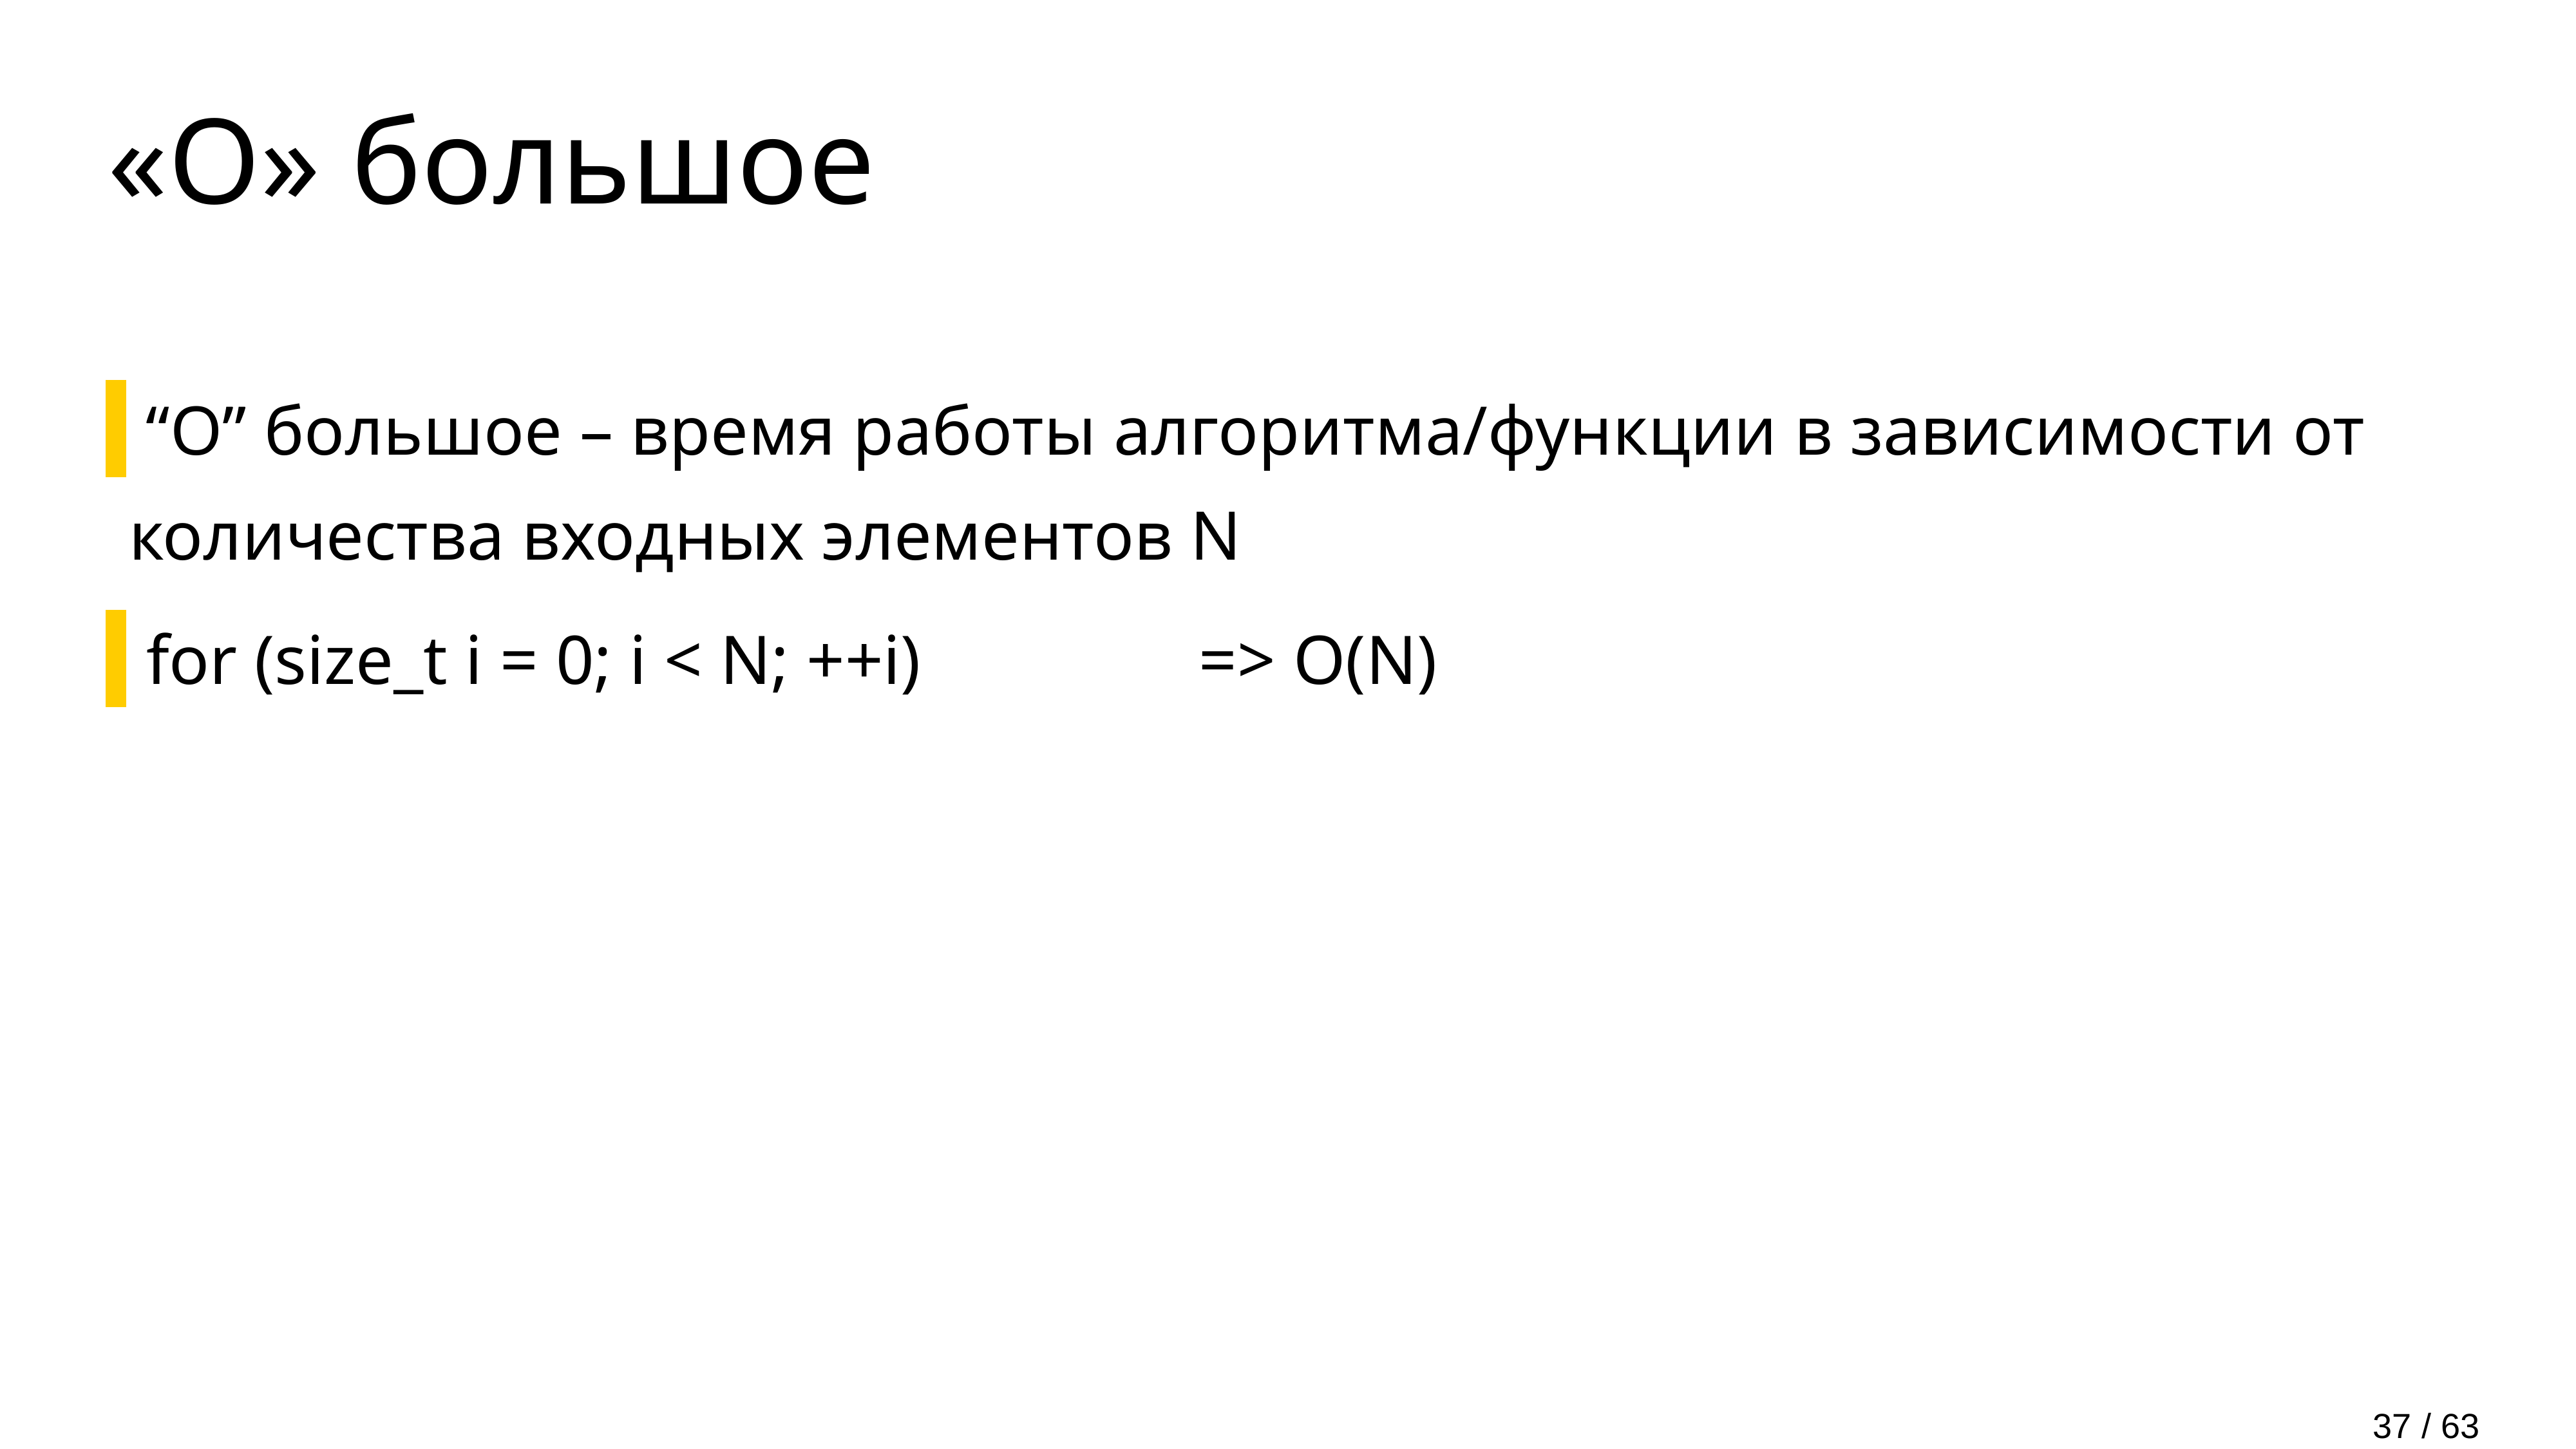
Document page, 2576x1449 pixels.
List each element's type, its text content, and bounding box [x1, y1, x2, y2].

text_box “О” большое – время работы алгоритма/функции в зависимости от количества входных элементов N for (size_t i = 0; i < N; ++i) => O(N) [96, 364, 2512, 1419]
title «О» большое [108, 80, 2468, 242]
text_box <number> / 63 [2363, 1402, 2576, 1449]
